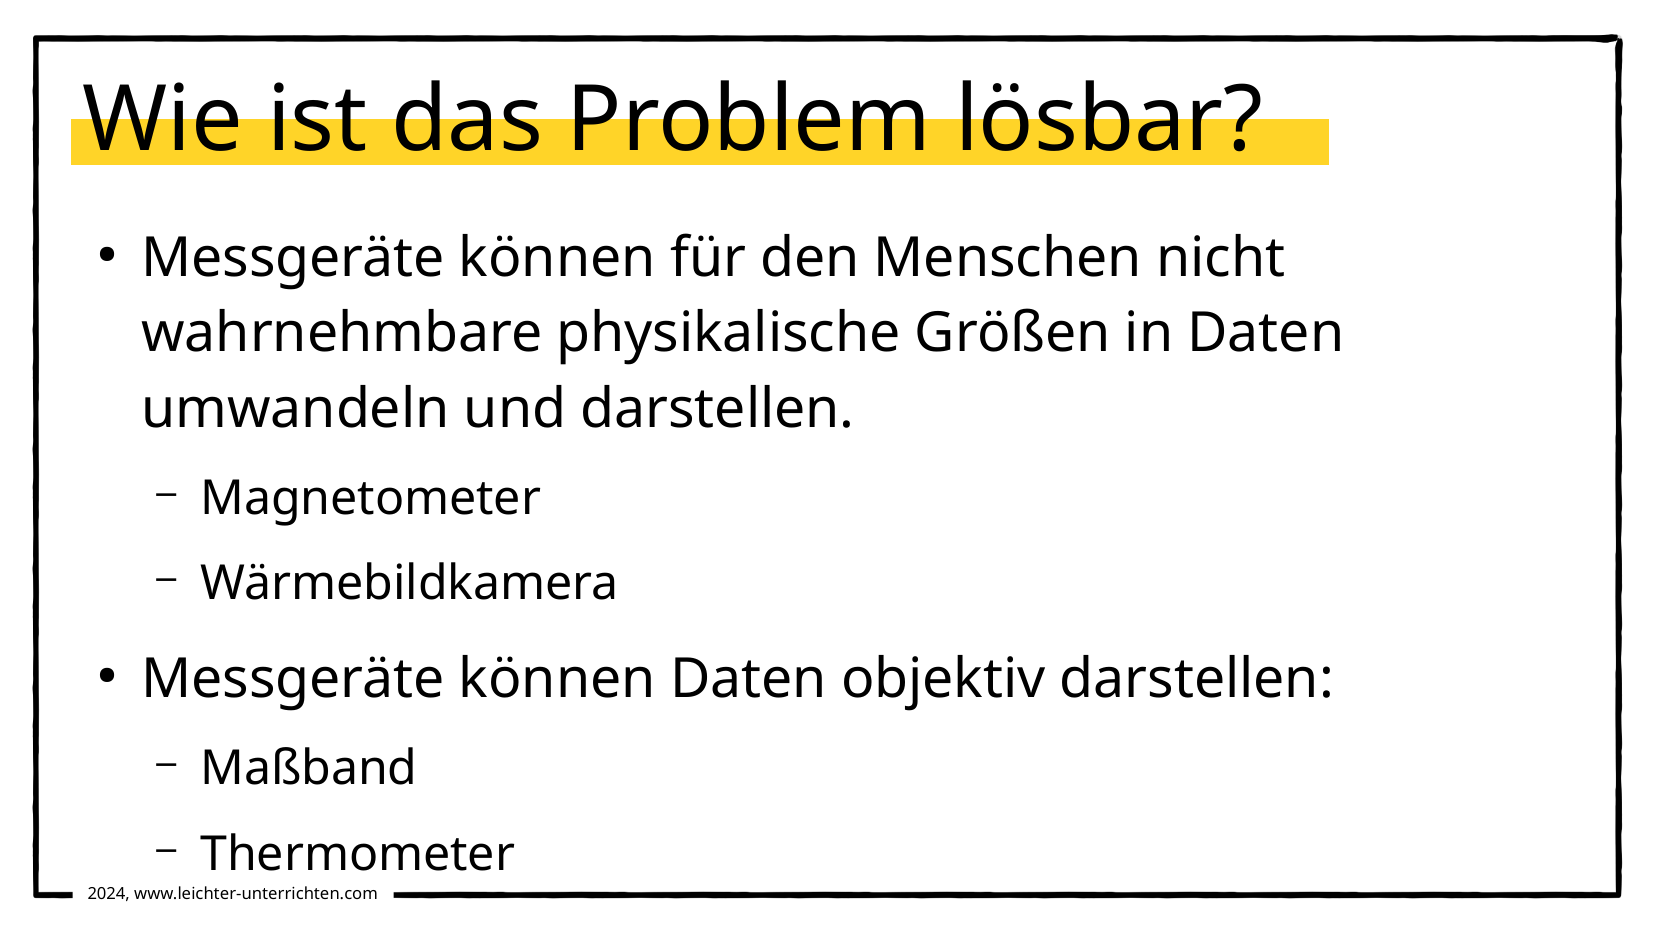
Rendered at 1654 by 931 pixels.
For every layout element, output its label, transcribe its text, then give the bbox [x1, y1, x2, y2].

list Messgeräte können für den Menschen nicht wahrnehmbare physikalische Größen in Daten umwandeln und darstellen. Magnetometer Wärmebildkamera Messgeräte können Daten objektiv darstellen: Maßband Thermometer [82, 217, 1571, 886]
title Wie ist das Problem lösbar? [82, 37, 1571, 193]
picture [29, 32, 1625, 901]
